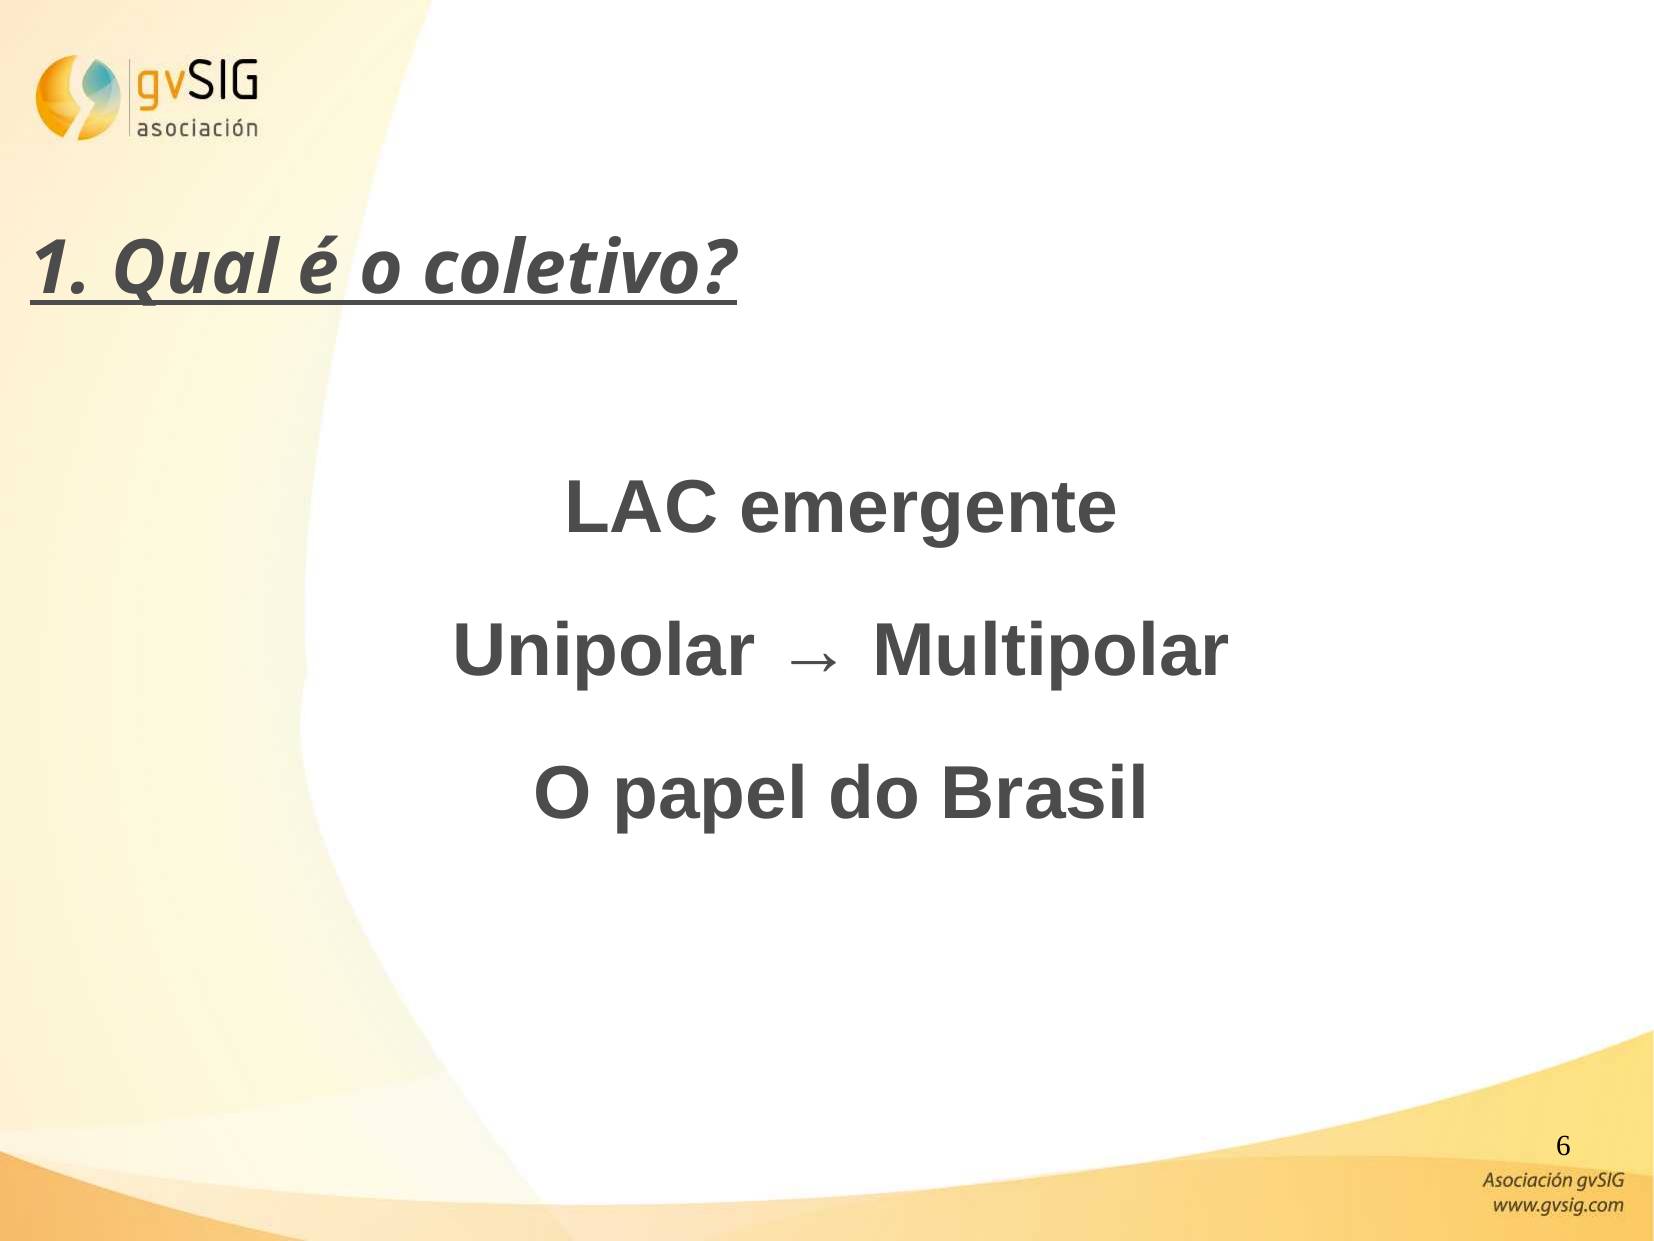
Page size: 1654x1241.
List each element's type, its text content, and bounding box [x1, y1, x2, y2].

title 1. Qual é o coletivo? [29, 220, 1294, 310]
picture [0, 0, 1654, 1241]
text_box LAC emergente Unipolar → Multipolar O papel do Brasil [29, 457, 1654, 842]
